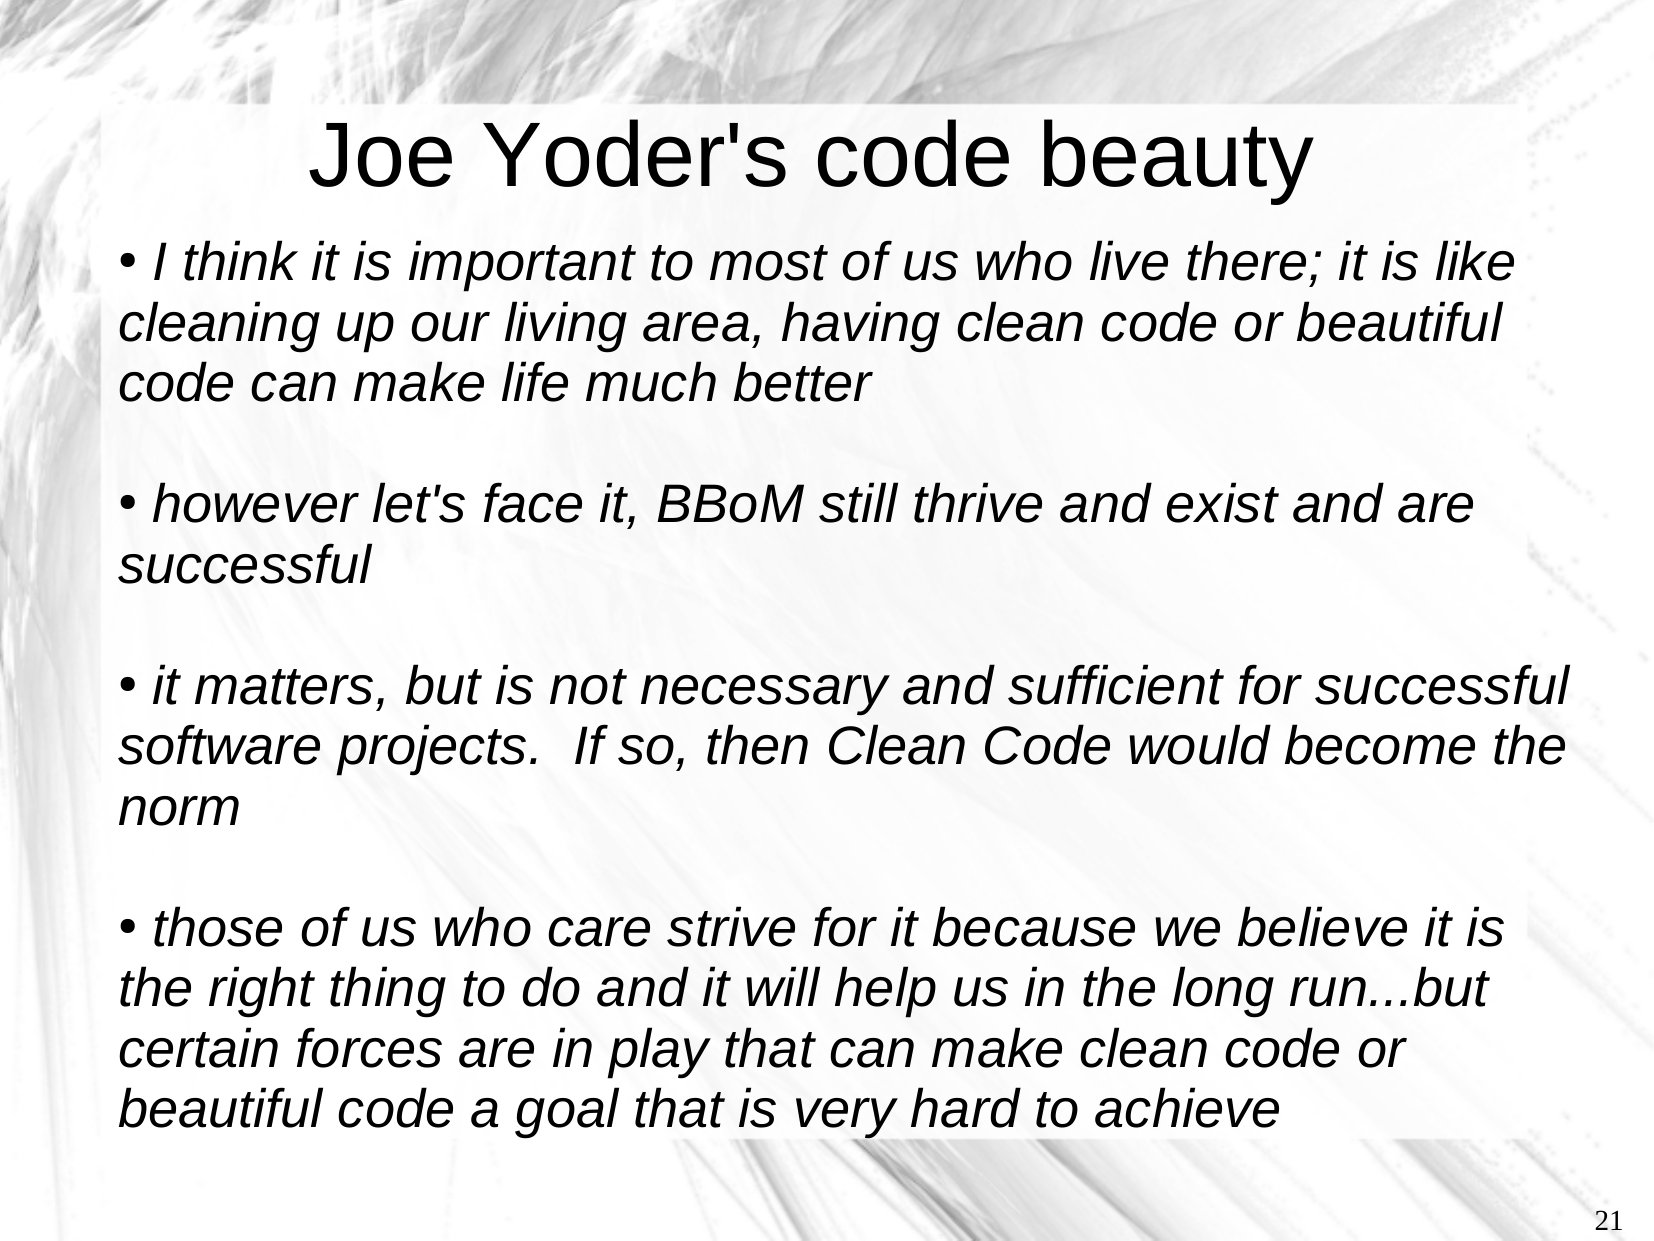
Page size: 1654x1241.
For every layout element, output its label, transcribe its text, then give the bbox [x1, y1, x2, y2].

title Joe Yoder's code beauty [118, 78, 1506, 231]
picture [0, 0, 1654, 1241]
subtitle I think it is important to most of us who live there; it is like cleaning up our living area, having clean code or beautiful code can make life much better however let's face it, BBoM still thrive and exist and are successful it matters, but is not necessary and sufficient for successful software projects. If so, then Clean Code would become the norm those of us who care strive for it because we believe it is the right thing to do and it will help us in the long run...but certain forces are in play that can make clean code or beautiful code a goal that is very hard to achieve [118, 231, 1571, 1140]
